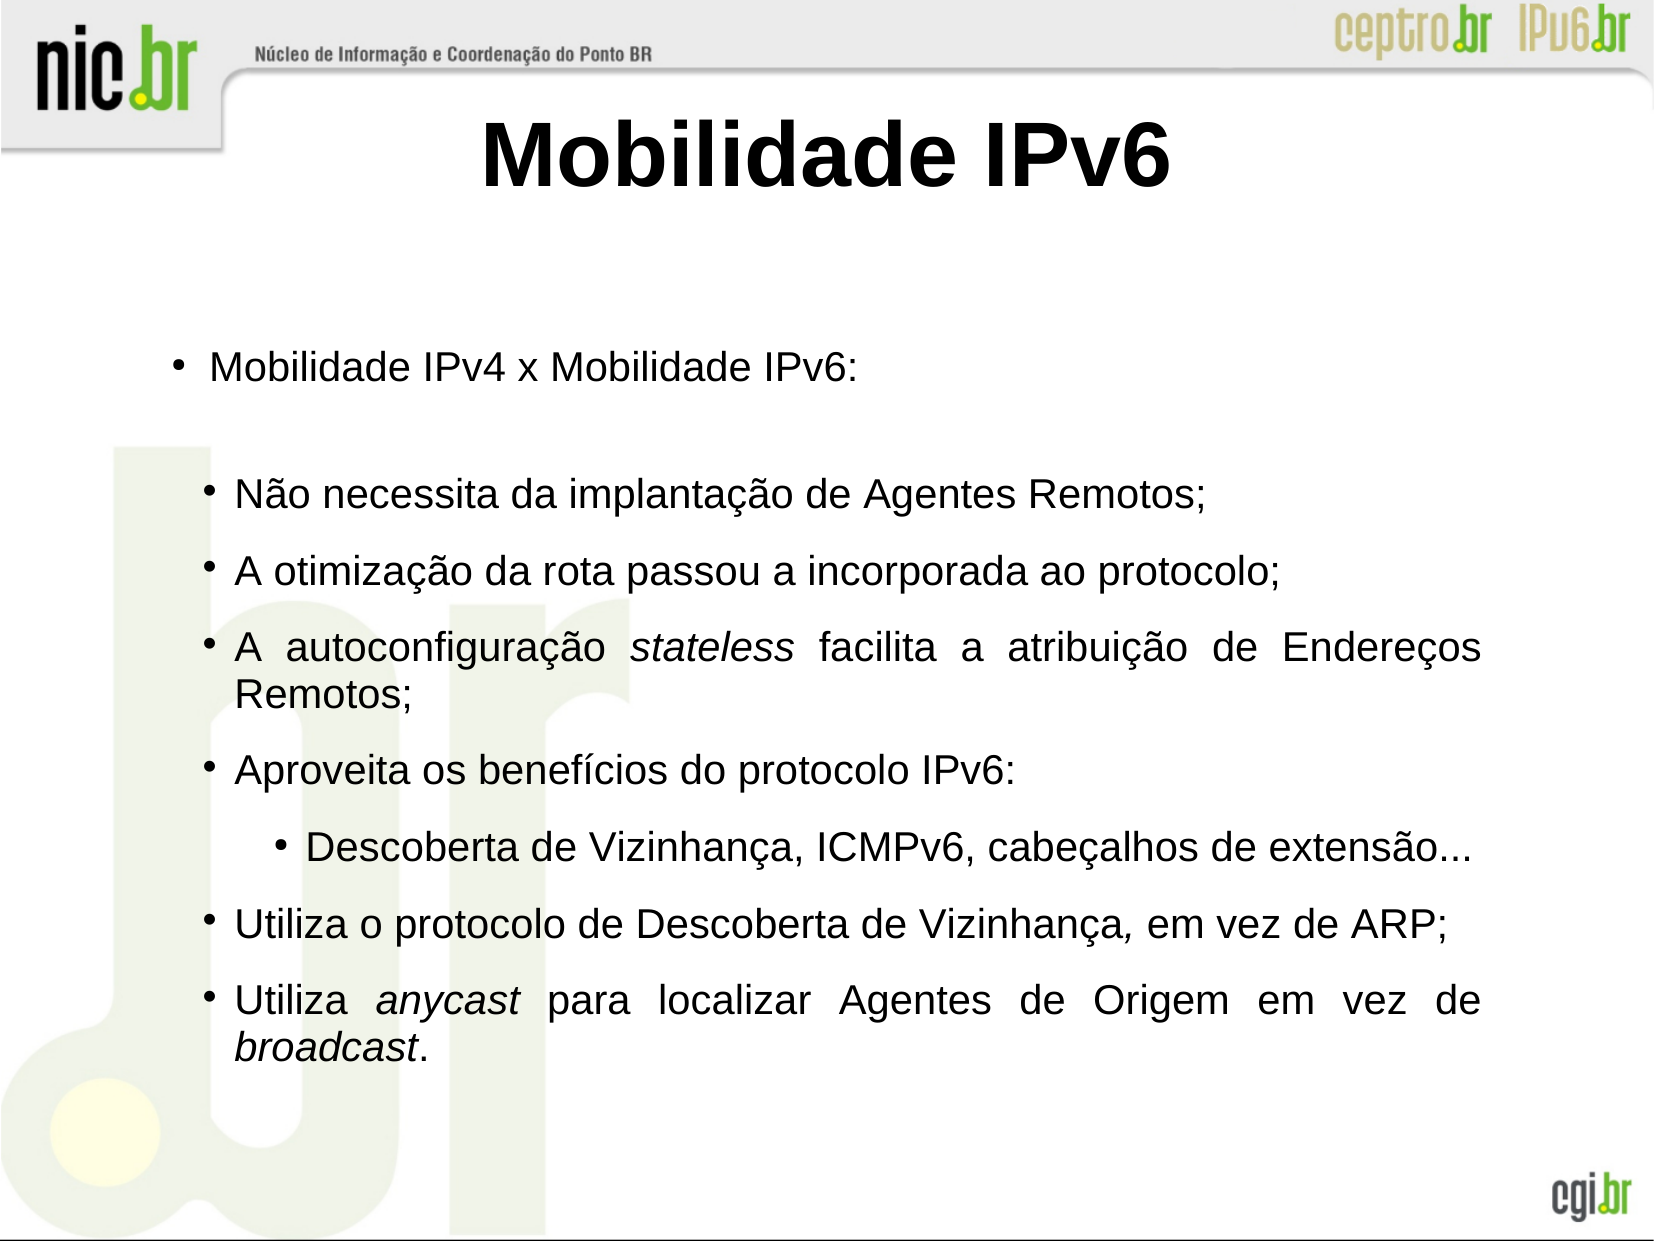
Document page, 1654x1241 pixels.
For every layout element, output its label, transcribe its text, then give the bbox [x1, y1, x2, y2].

text_box Mobilidade IPv4 x Mobilidade IPv6: Não necessita da implantação de Agentes Remotos; A otimização da rota passou a incorporada ao protocolo; A autoconfiguração stateless facilita a atribuição de Endereços Remotos; Aproveita os benefícios do protocolo IPv6: Descoberta de Vizinhança, ICMPv6, cabeçalhos de extensão... Utiliza o protocolo de Descoberta de Vizinhança, em vez de ARP; Utiliza anycast para localizar Agentes de Origem em vez de broadcast. [156, 336, 1498, 975]
picture [0, 0, 1654, 1241]
text_box Mobilidade IPv6 [88, 97, 1565, 215]
